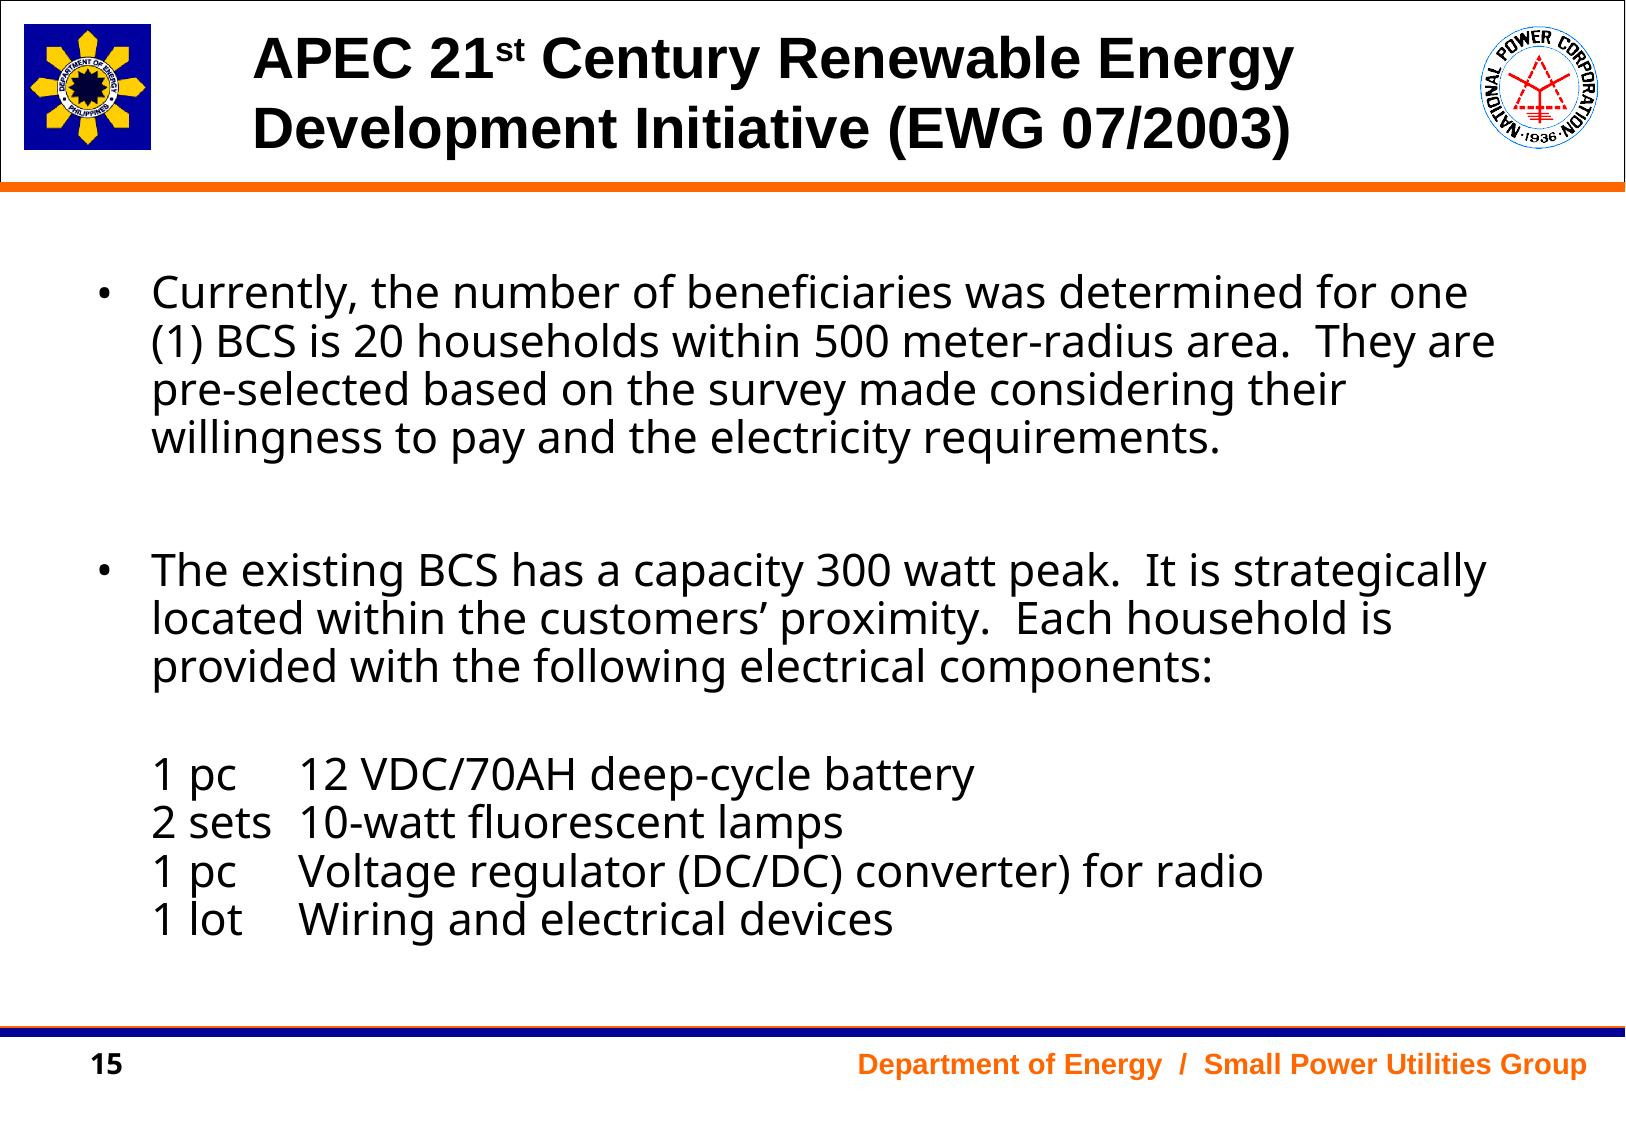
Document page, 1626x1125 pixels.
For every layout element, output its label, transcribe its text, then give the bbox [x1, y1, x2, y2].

picture [1475, 24, 1600, 150]
list Currently, the number of beneficiaries was determined for one (1) BCS is 20 households within 500 meter-radius area. They are pre-selected based on the survey made considering their willingness to pay and the electricity requirements. The existing BCS has a capacity 300 watt peak. It is strategically located within the customers’ proximity. Each household is provided with the following electrical components: 1 pc 12 VDC/70AH deep-cycle battery 2 sets 10-watt fluorescent lamps 1 pc Voltage regulator (DC/DC) converter) for radio 1 lot Wiring and electrical devices [81, 262, 1544, 1005]
picture [24, 24, 151, 150]
